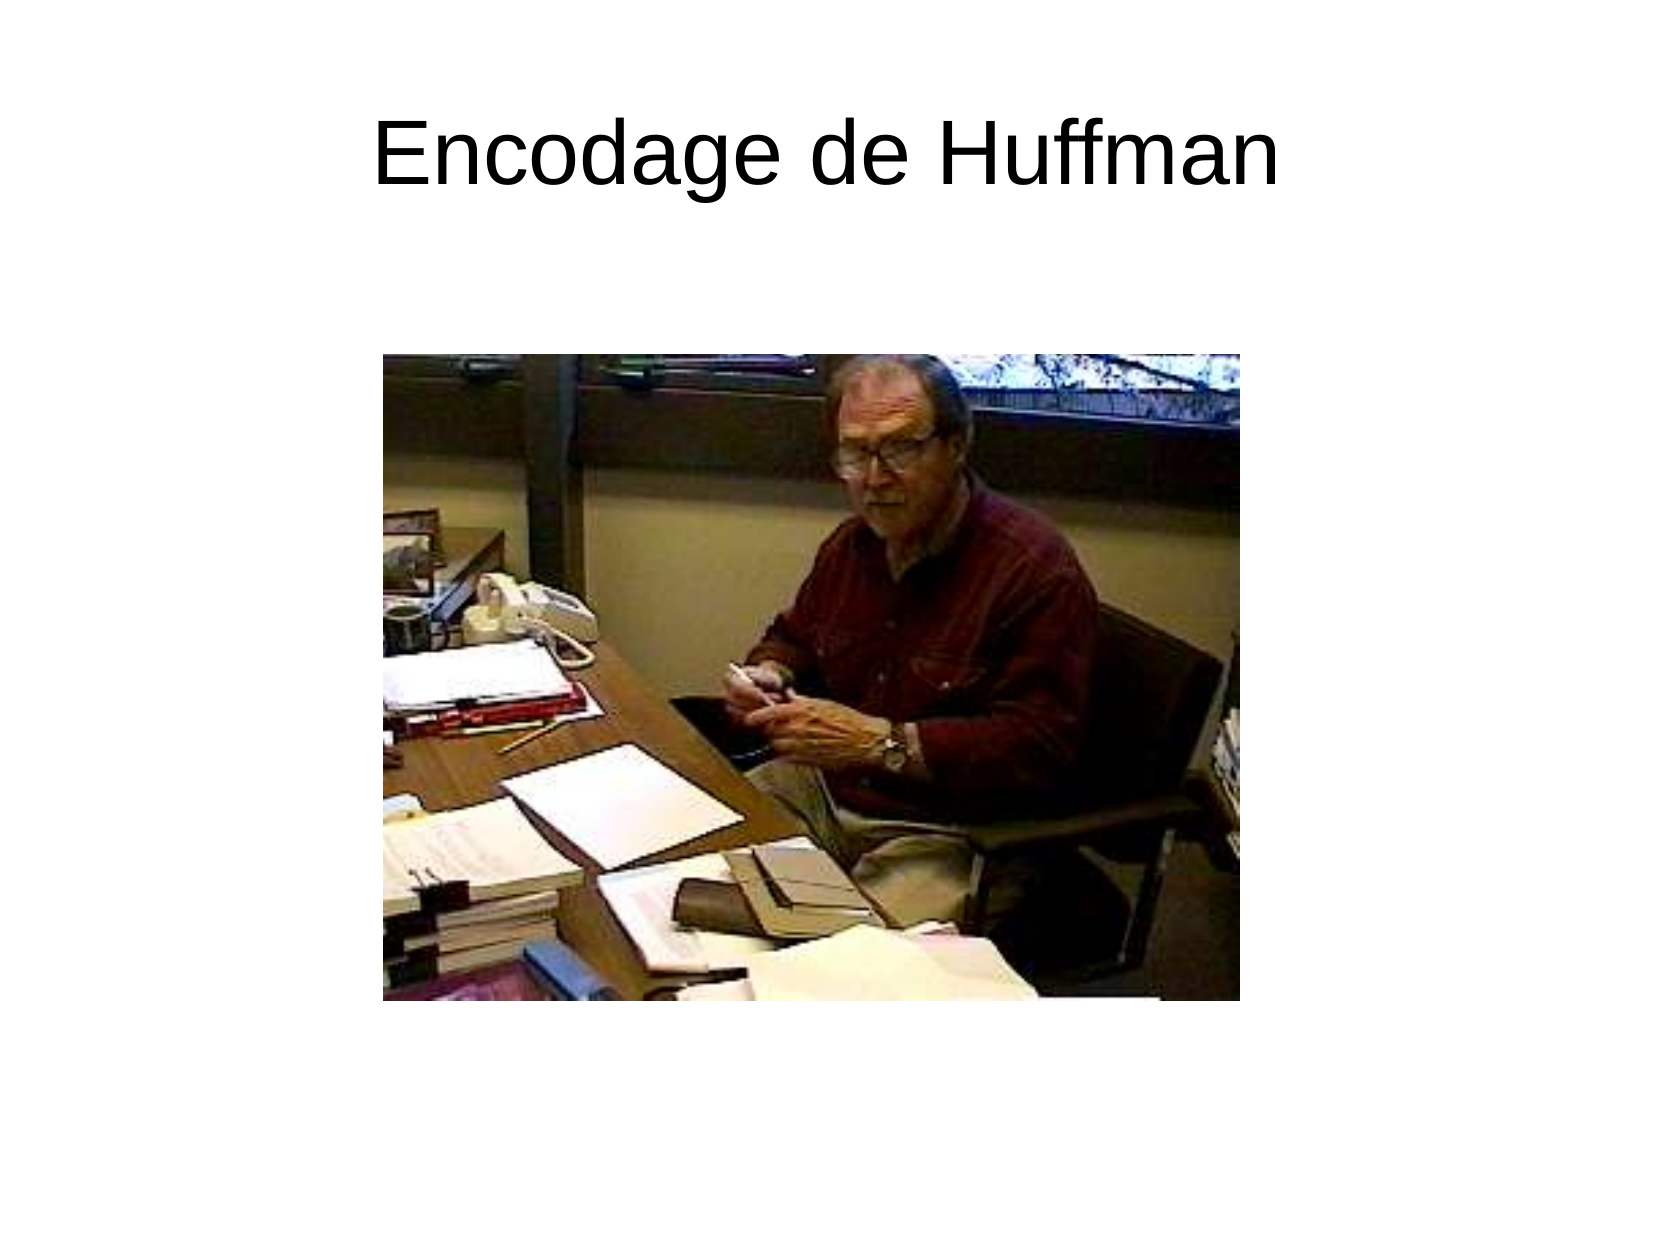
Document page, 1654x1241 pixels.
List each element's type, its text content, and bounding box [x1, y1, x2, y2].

title Encodage de Huffman [82, 49, 1571, 257]
picture [383, 354, 1240, 1001]
